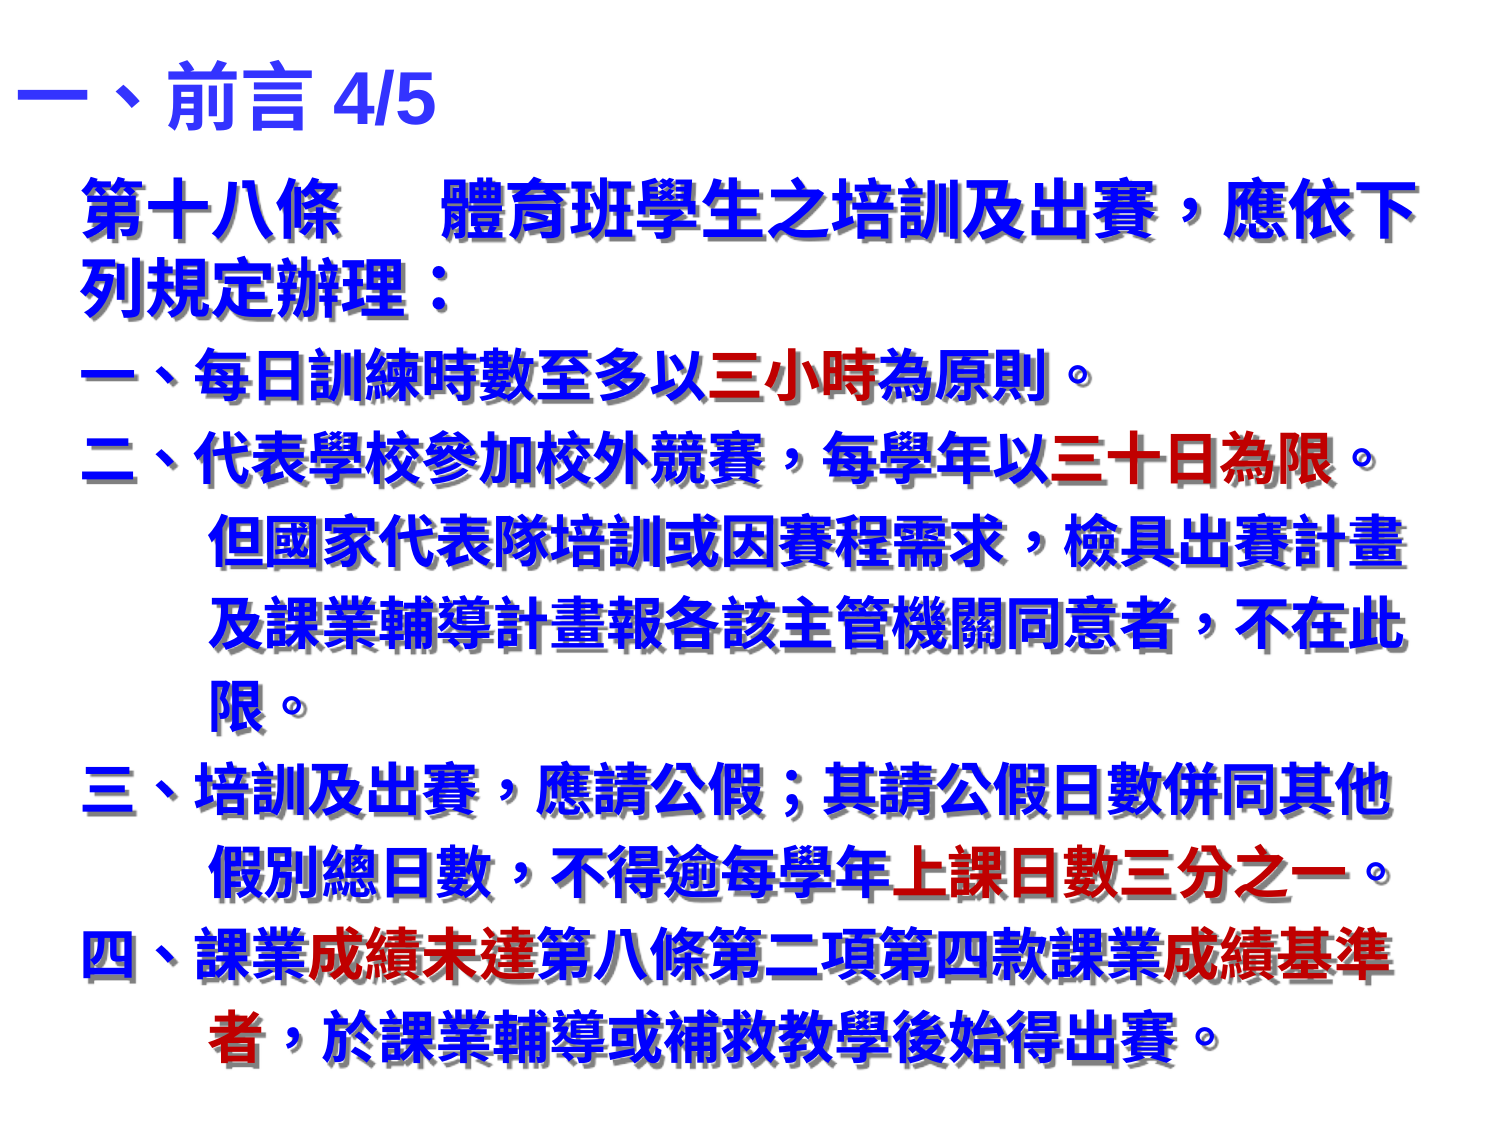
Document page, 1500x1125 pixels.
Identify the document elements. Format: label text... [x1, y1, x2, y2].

list 第十八條 體育班學生之培訓及出賽，應依下列規定辦理： 一、每日訓練時數至多以三小時為原則。 二、代表學校參加校外競賽，每學年以三十日為限。 但國家代表隊培訓或因賽程需求，檢具出賽計畫 及課業輔導計畫報各該主管機關同意者，不在此 限。 三、培訓及出賽，應請公假；其請公假日數併同其他 假別總日數，不得逾每學年上課日數三分之一。 四、課業成績未達第八條第二項第四款課業成績基準 者，於課業輔導或補救教學後始得出賽。 [64, 160, 1461, 1083]
text_box 一、前言4/5 [0, 0, 1276, 190]
